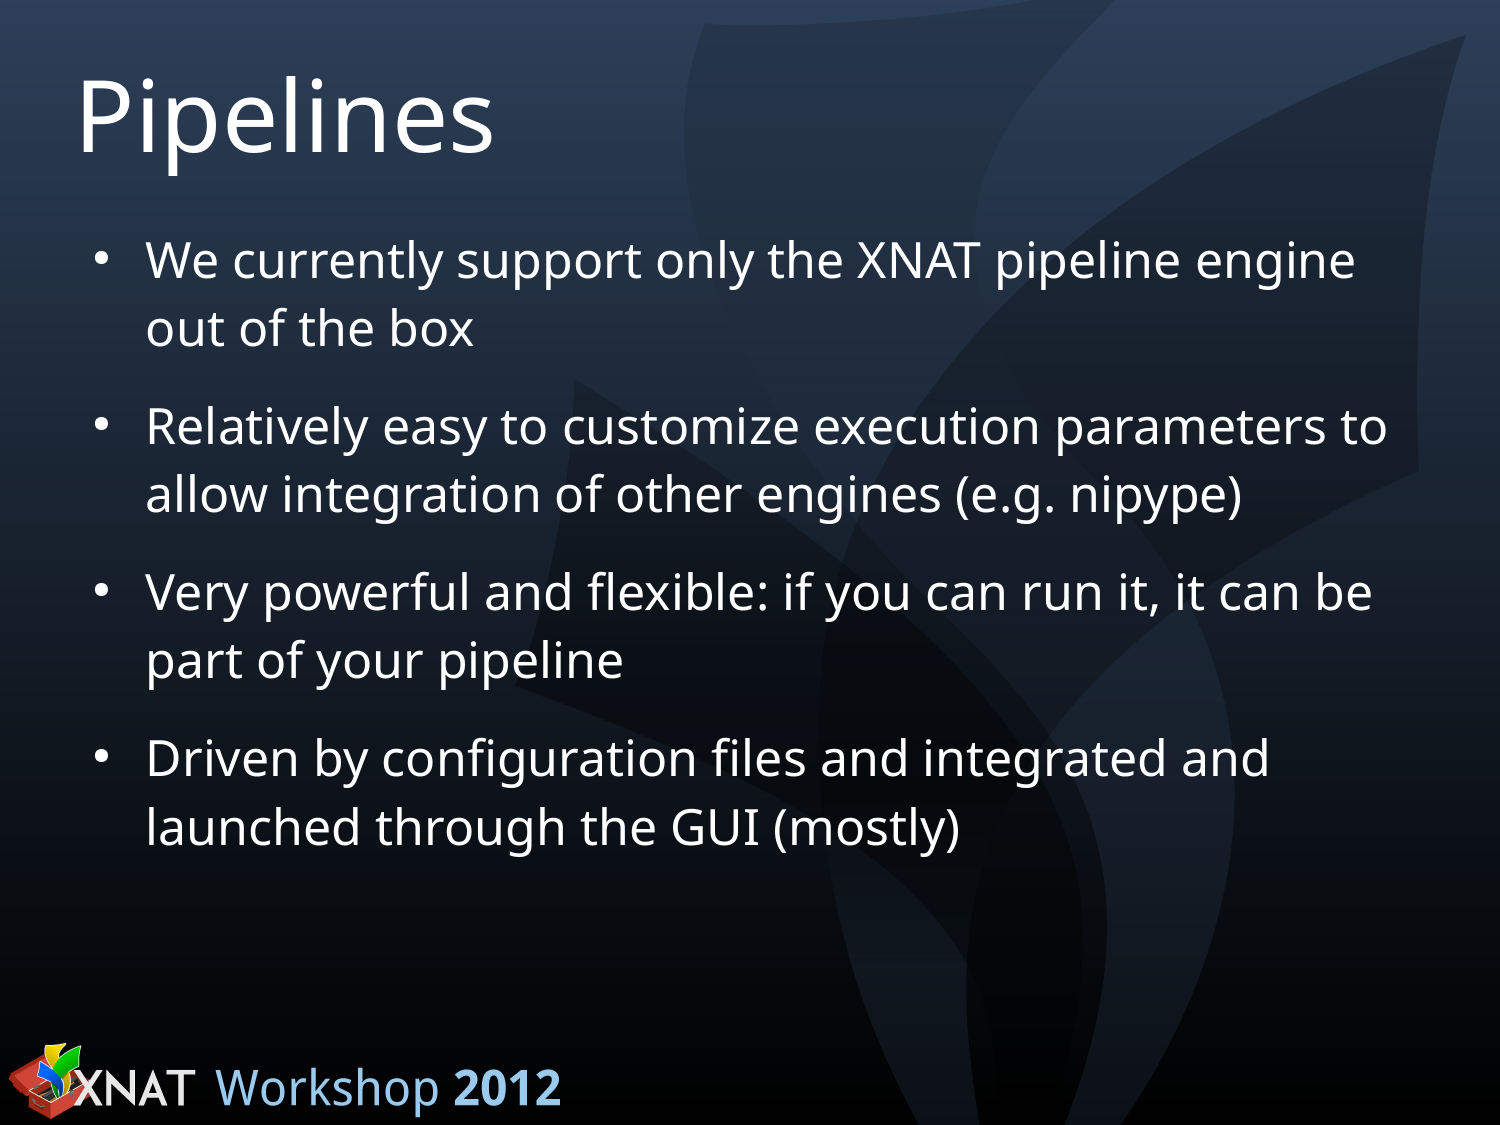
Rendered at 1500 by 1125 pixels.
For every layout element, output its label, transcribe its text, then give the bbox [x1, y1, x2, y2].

list We currently support only the XNAT pipeline engine out of the box Relatively easy to customize execution parameters to allow integration of other engines (e.g. nipype) Very powerful and flexible: if you can run it, it can be part of your pipeline Driven by configuration files and integrated and launched through the GUI (mostly) [75, 224, 1425, 760]
picture [0, 0, 1500, 1125]
title Pipelines [60, 45, 1410, 188]
